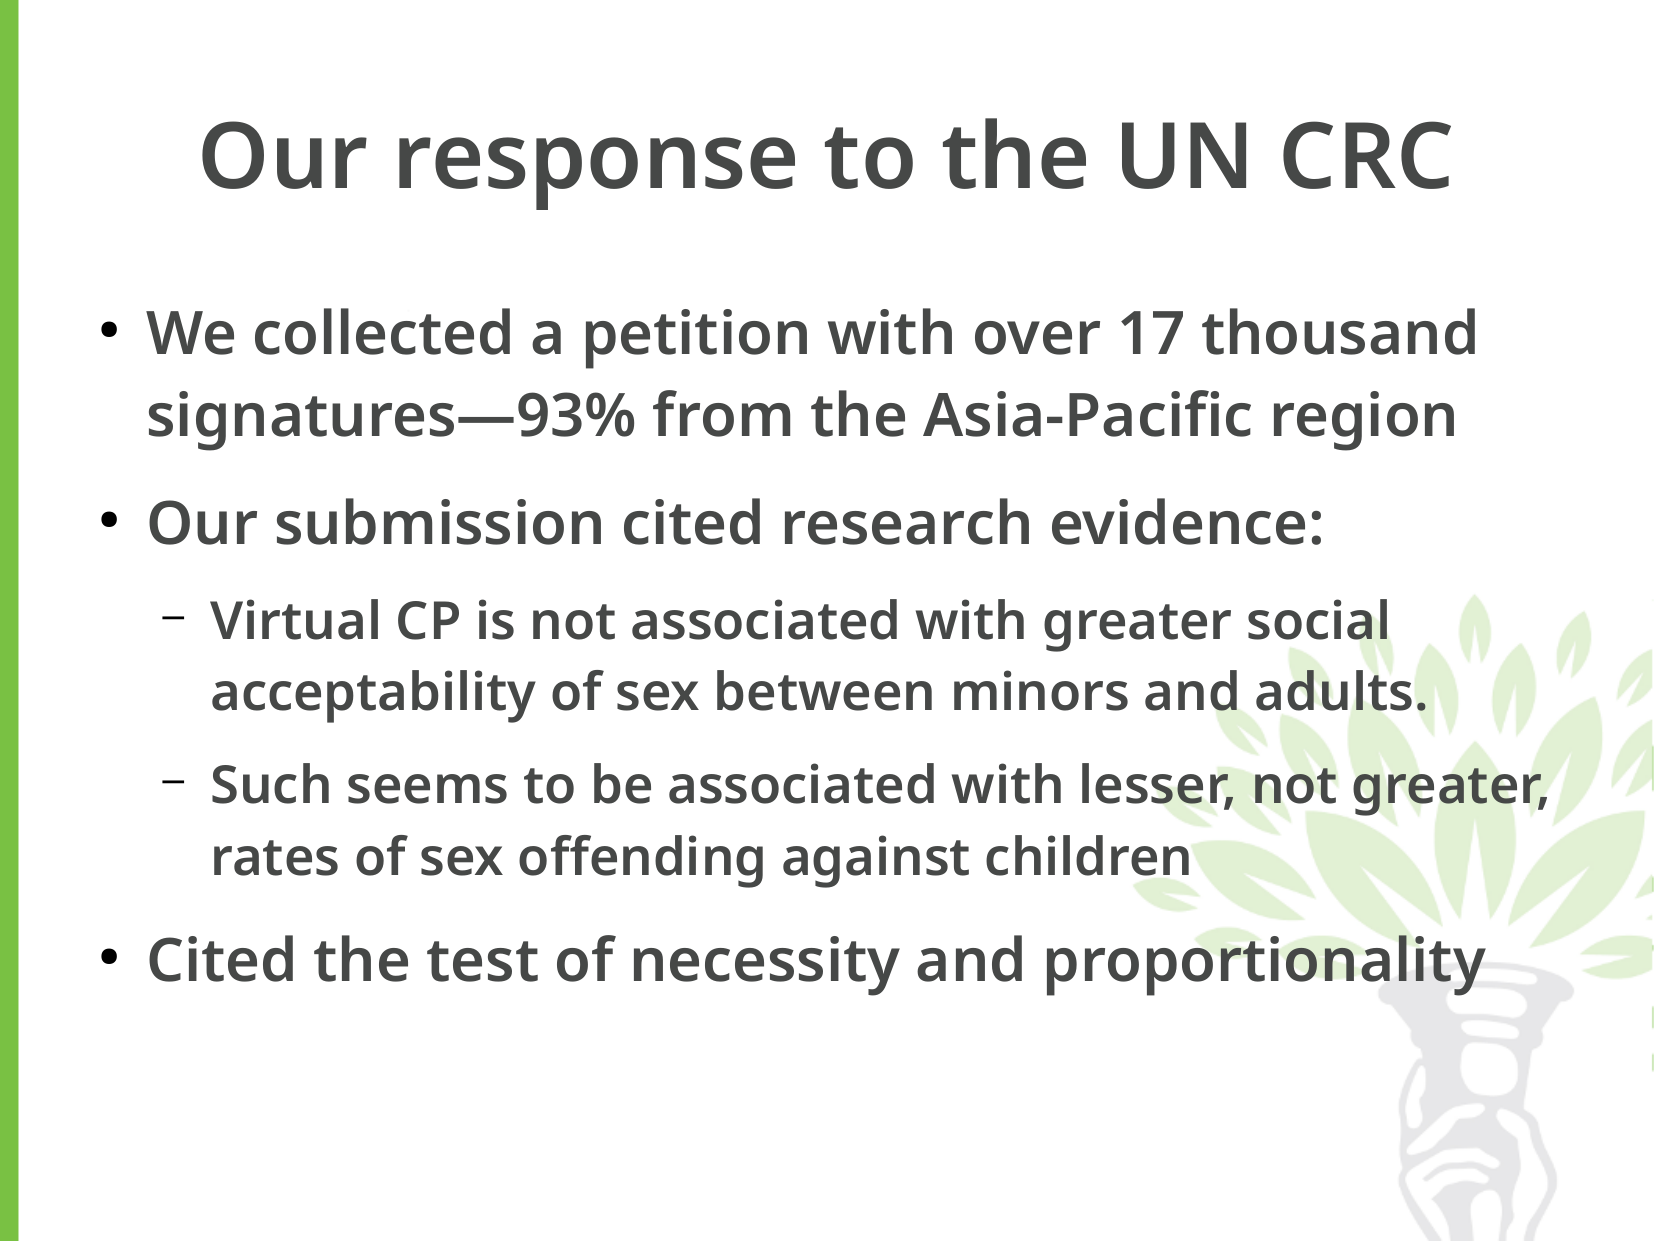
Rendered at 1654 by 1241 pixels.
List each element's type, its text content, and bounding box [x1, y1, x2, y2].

list We collected a petition with over 17 thousand signatures—93% from the Asia-Pacific region Our submission cited research evidence: Virtual CP is not associated with greater social acceptability of sex between minors and adults. Such seems to be associated with lesser, not greater, rates of sex offending against children Cited the test of necessity and proportionality [82, 290, 1571, 1010]
picture [0, 0, 1654, 1241]
title Our response to the UN CRC [82, 49, 1571, 257]
